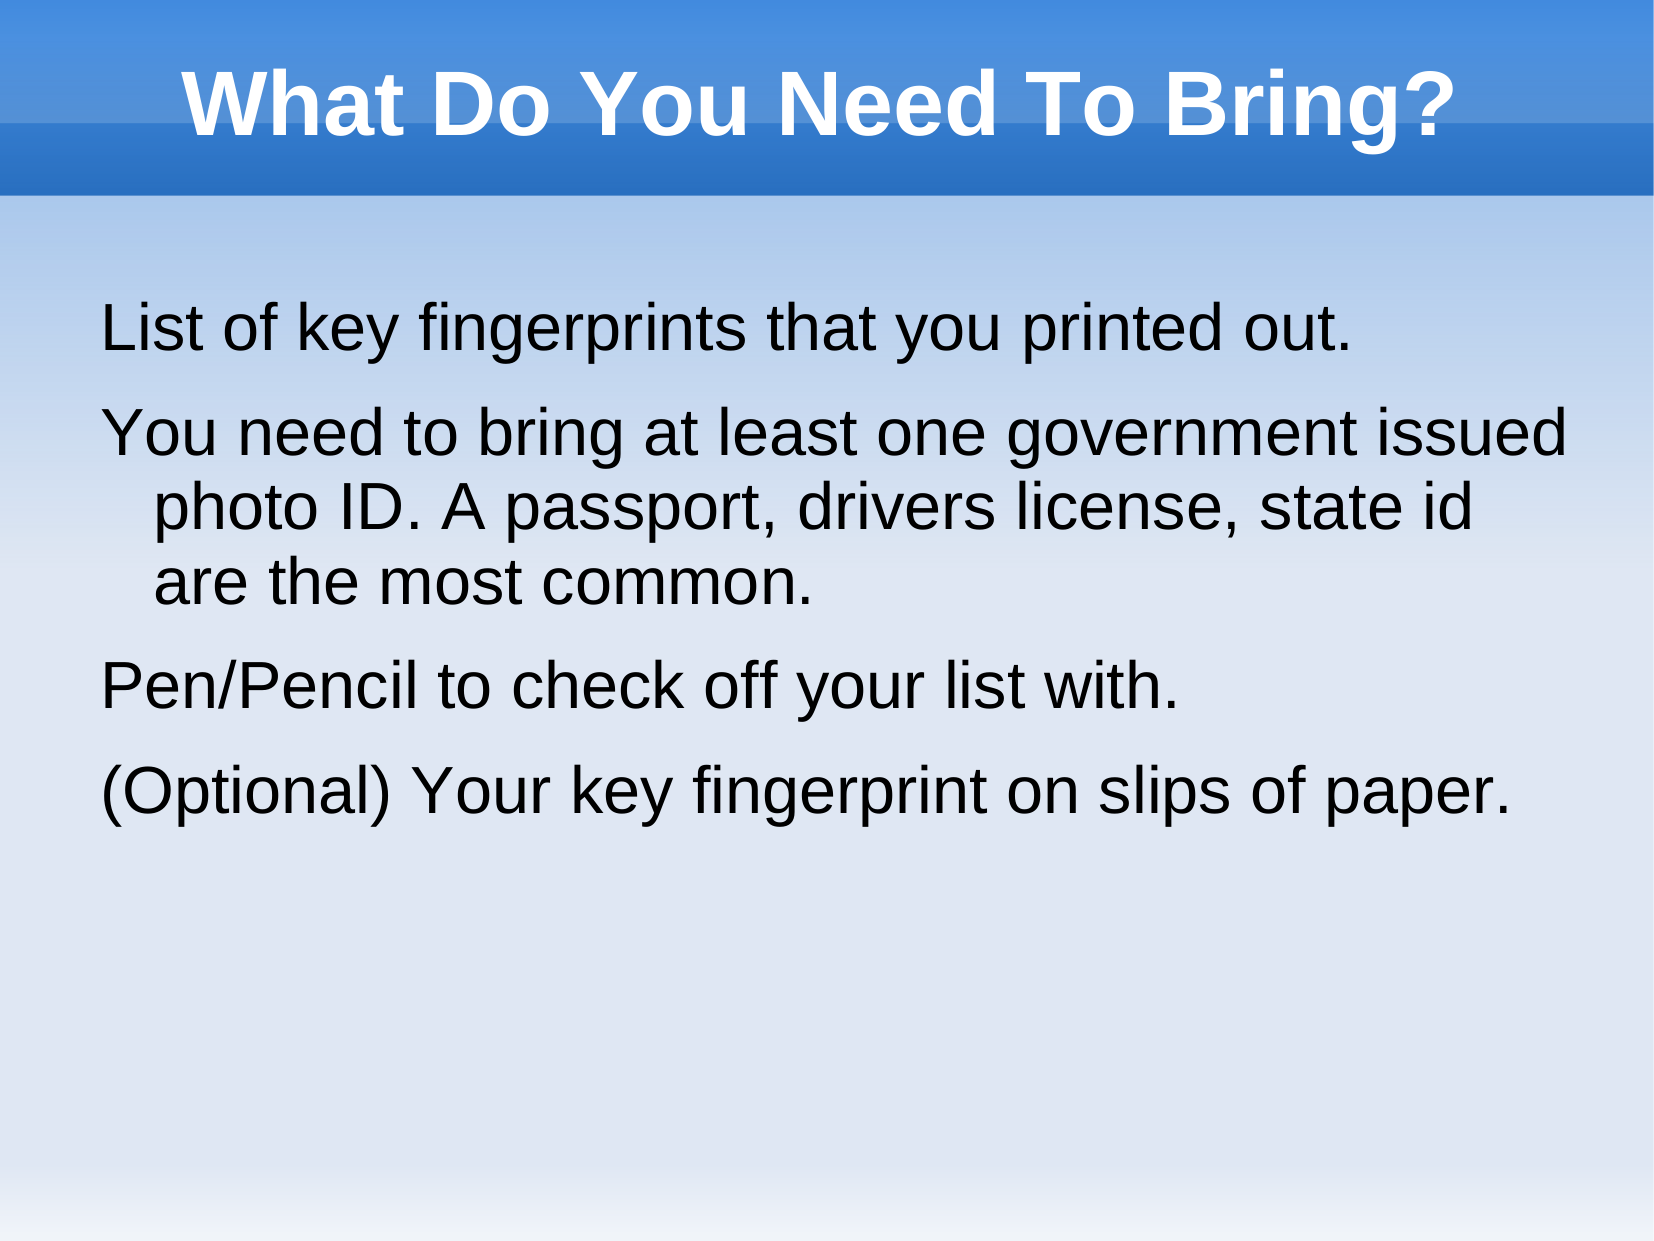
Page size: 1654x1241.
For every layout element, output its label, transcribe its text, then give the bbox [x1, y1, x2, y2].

list List of key fingerprints that you printed out. You need to bring at least one government issued photo ID. A passport, drivers license, state id are the most common. Pen/Pencil to check off your list with. (Optional) Your key fingerprint on slips of paper. [82, 290, 1571, 1094]
picture [0, 0, 1654, 1241]
title What Do You Need To Bring? [76, 0, 1565, 208]
